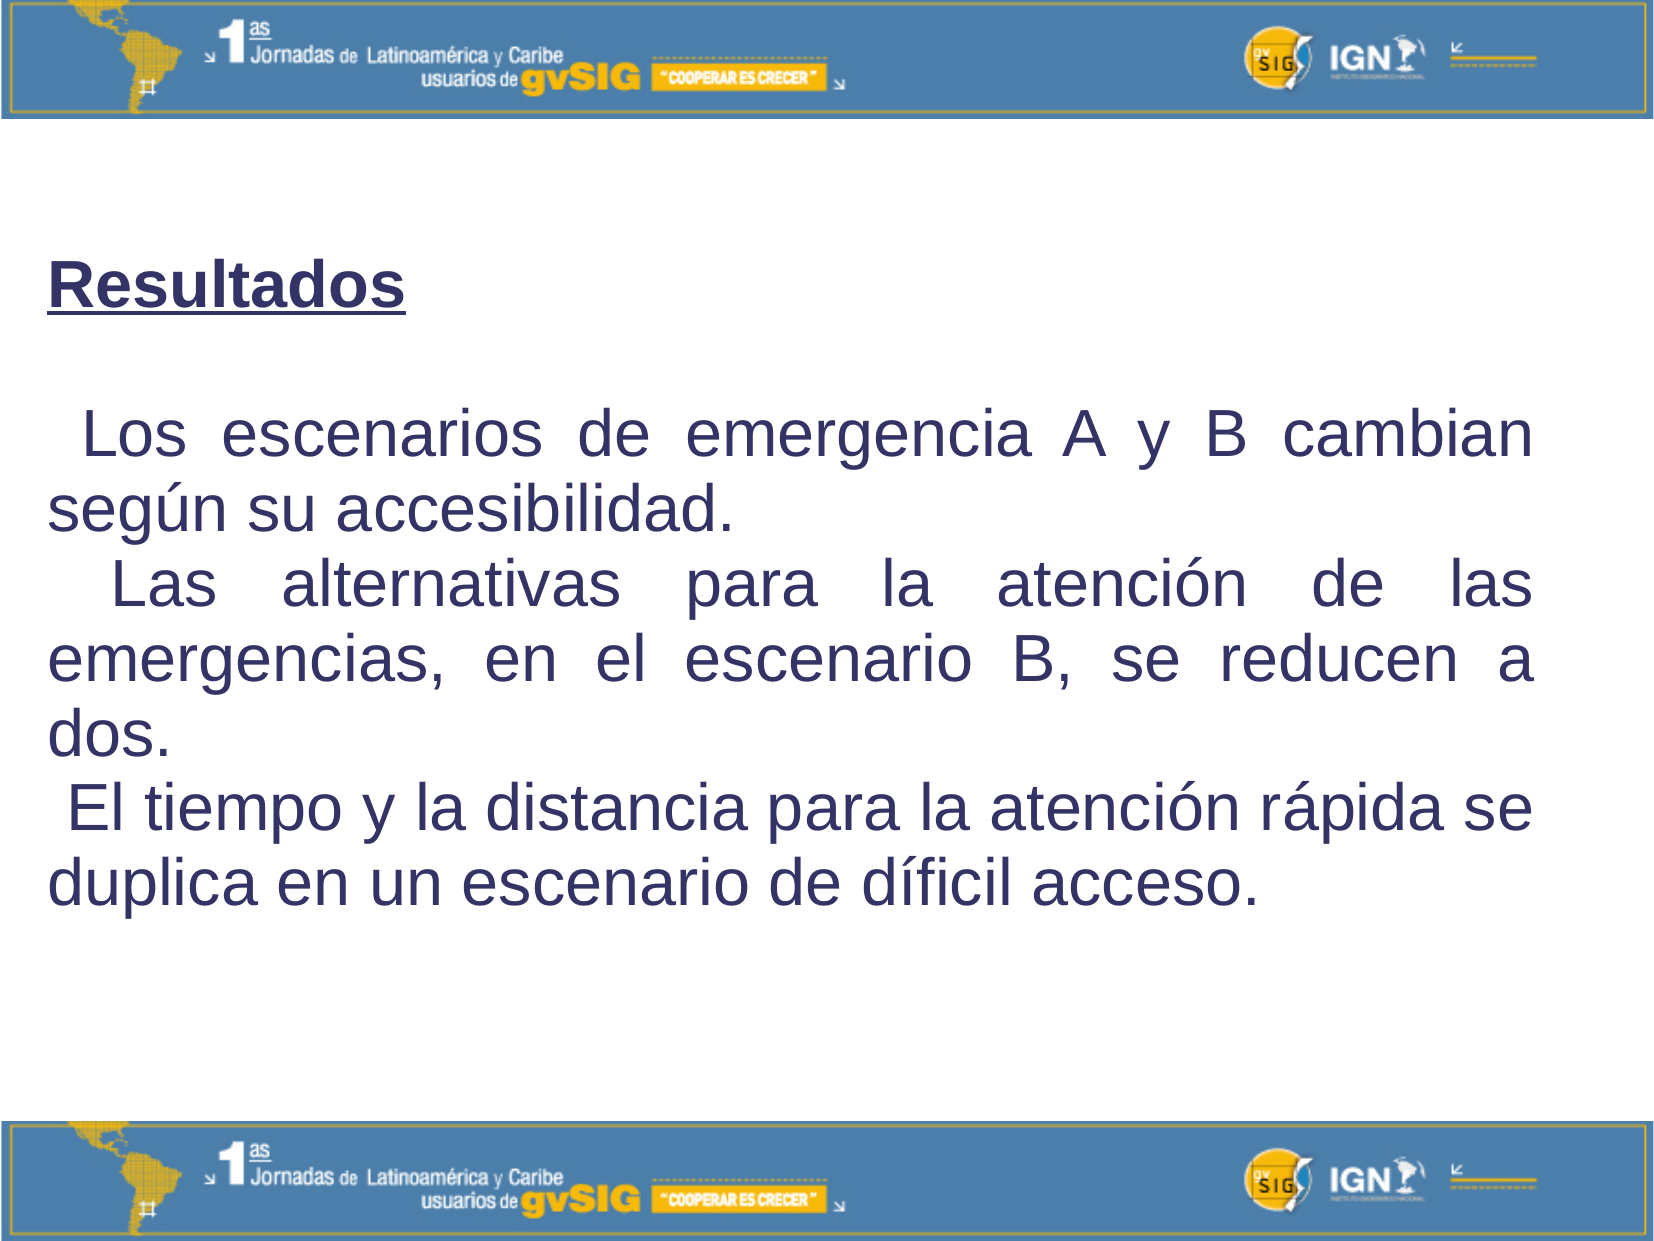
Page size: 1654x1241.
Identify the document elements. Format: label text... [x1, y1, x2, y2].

picture [0, 0, 1654, 119]
text_box Resultados Los escenarios de emergencia A y B cambian según su accesibilidad. Las alternativas para la atención de las emergencias, en el escenario B, se reducen a dos. El tiempo y la distancia para la atención rápida se duplica en un escenario de díficil acceso. [47, 206, 1536, 960]
picture [0, 1121, 1654, 1241]
